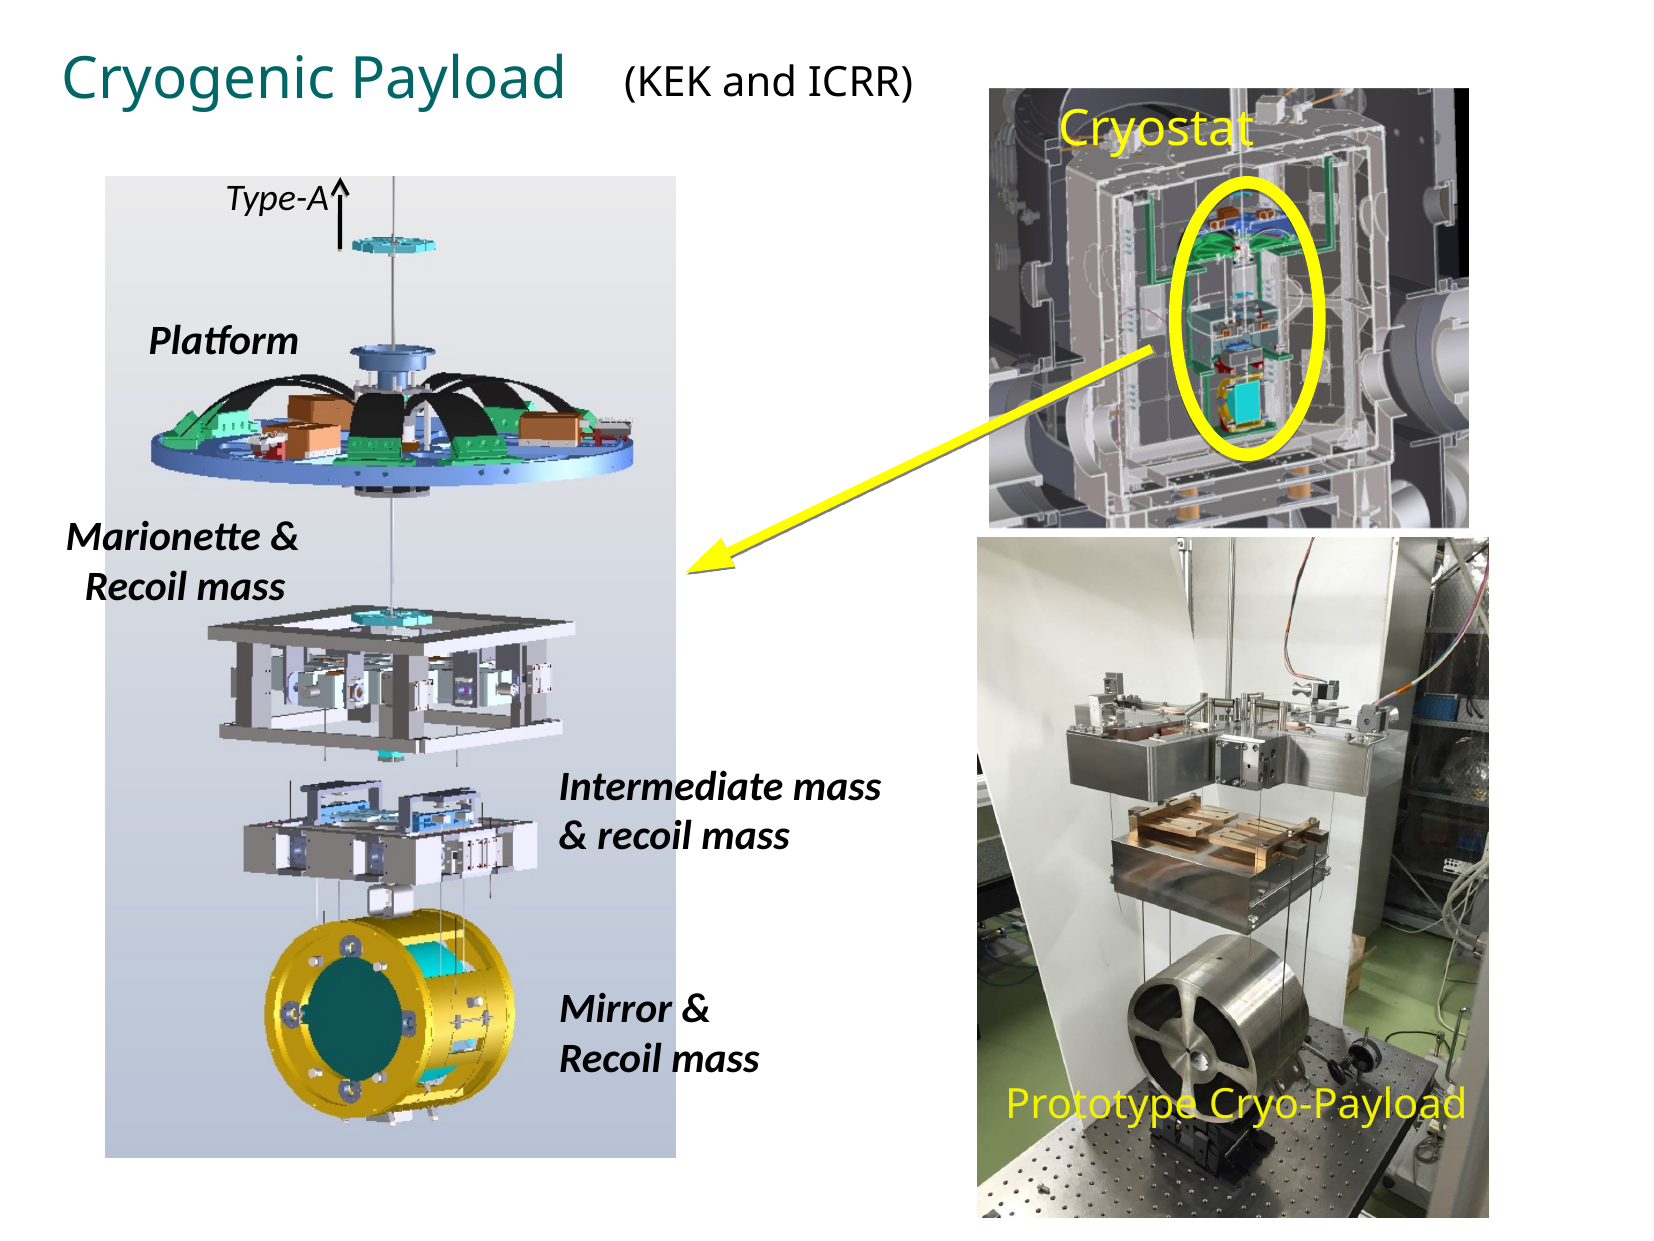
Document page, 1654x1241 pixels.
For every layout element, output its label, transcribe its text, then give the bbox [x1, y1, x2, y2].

picture [105, 176, 676, 1158]
text_box Marionette & Recoil mass [50, 501, 315, 616]
text_box Intermediate mass & recoil mass [543, 750, 897, 866]
text_box <番号> [1092, 1134, 1443, 1150]
text_box Prototype Cryo-Payload [990, 1069, 1483, 1134]
text_box (KEK and ICRR) [609, 47, 929, 113]
picture [977, 537, 1489, 1218]
text_box Mirror & Recoil mass [544, 973, 775, 1089]
picture [989, 87, 1469, 530]
text_box Cryostat [1043, 87, 1270, 163]
text_box Type-A [210, 165, 345, 226]
text_box Cryogenic Payload [47, 33, 582, 119]
text_box Platform [133, 305, 315, 371]
